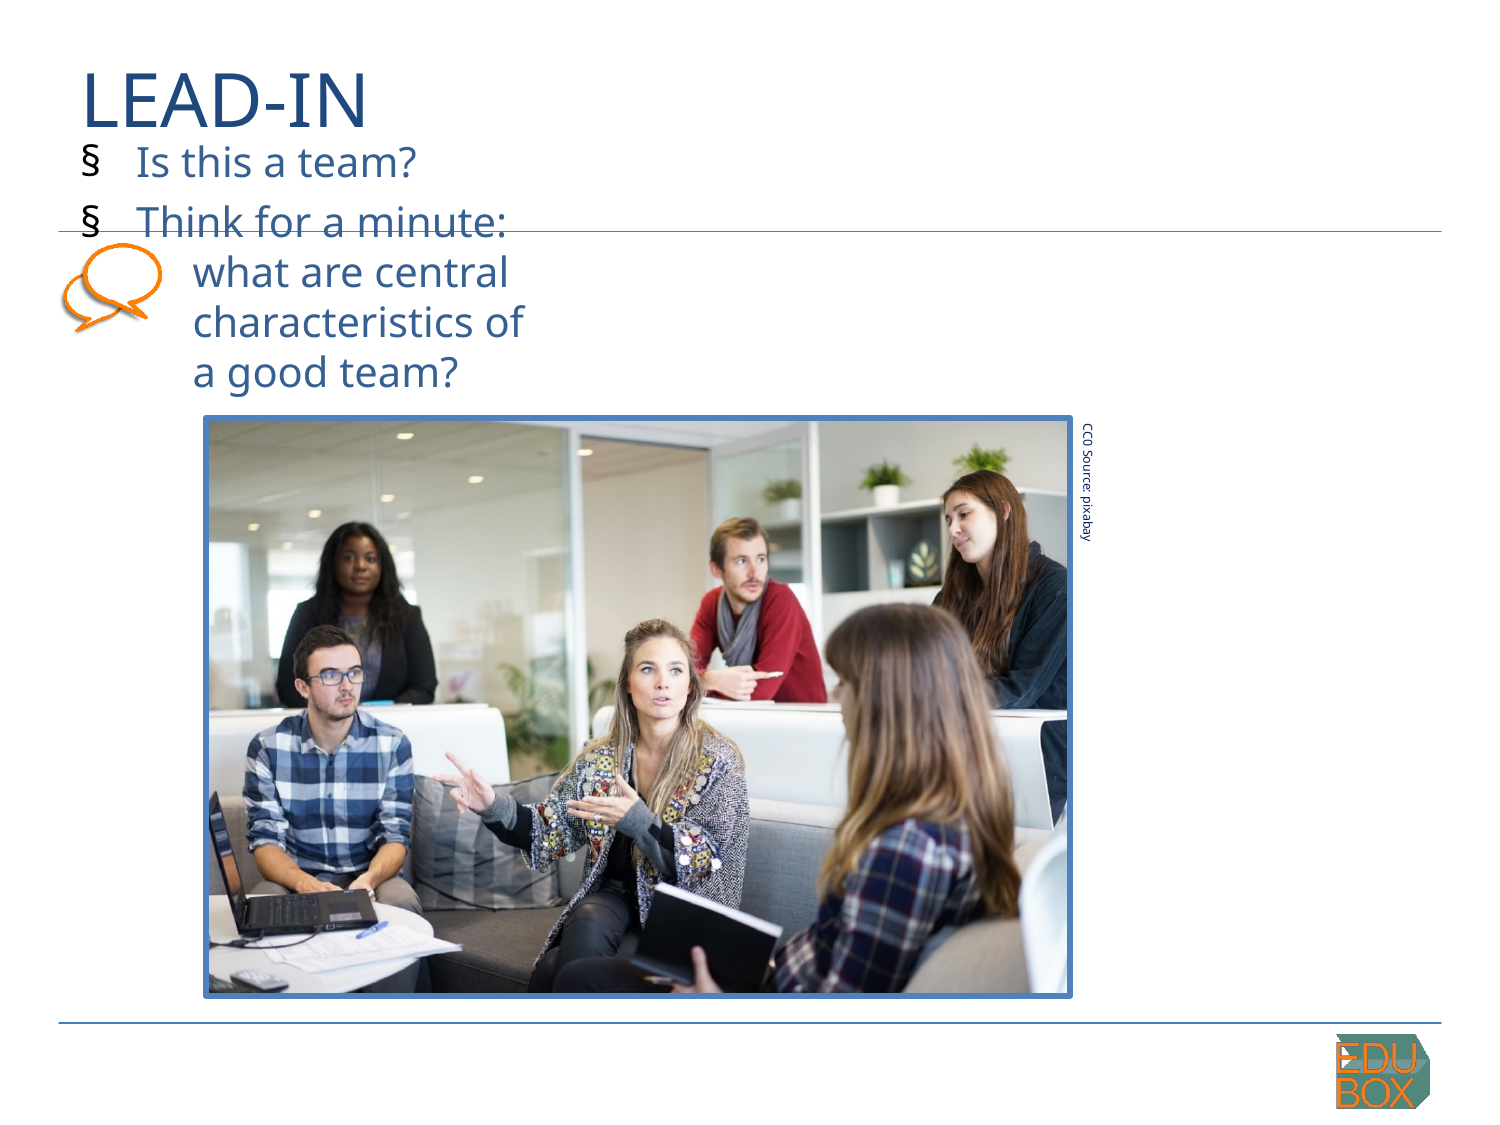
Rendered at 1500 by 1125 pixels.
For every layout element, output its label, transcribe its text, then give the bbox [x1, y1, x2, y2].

title LEAD-IN [64, 42, 1040, 153]
picture [58, 243, 162, 339]
picture [1328, 1028, 1437, 1114]
picture [208, 421, 1067, 993]
text_box CC0 Source: pixabay [1071, 408, 1104, 782]
list Is this a team? Think for a minute: what are central characteristics of a good team? [183, 244, 1349, 434]
